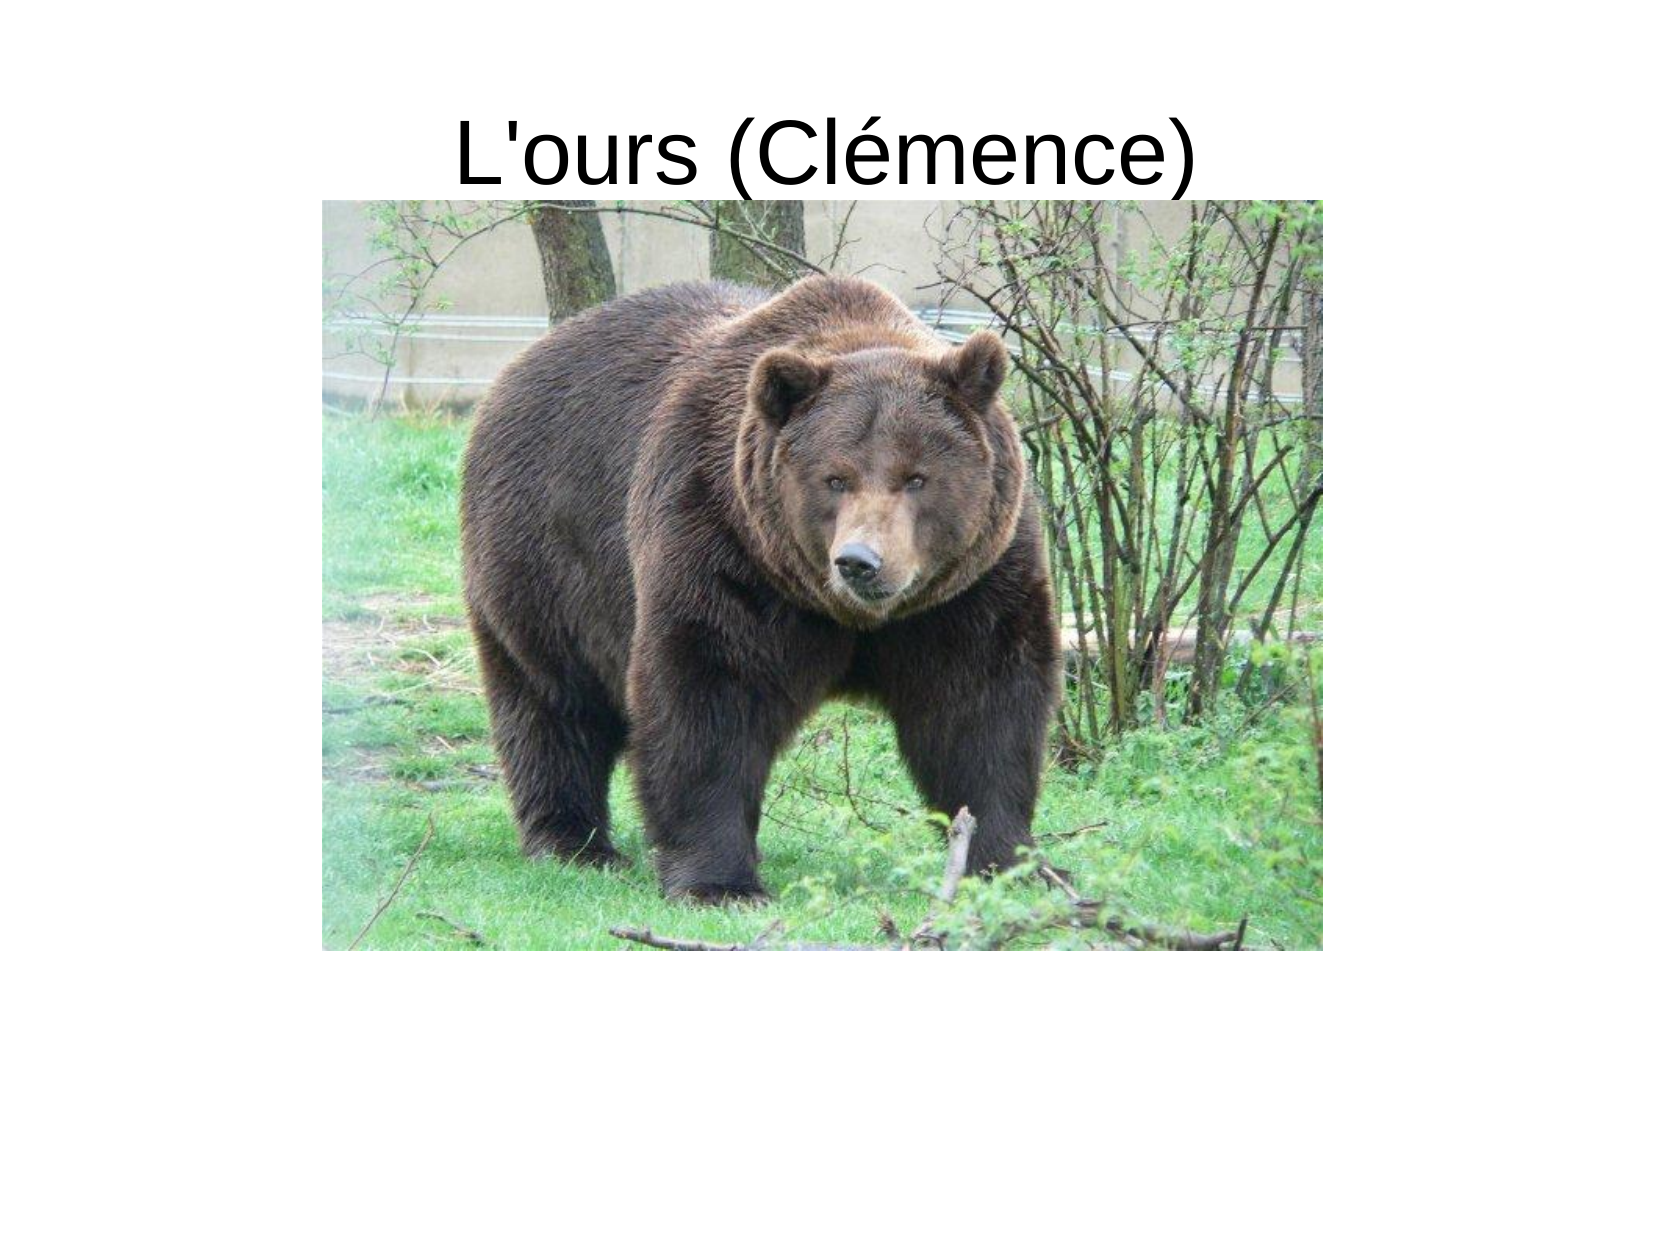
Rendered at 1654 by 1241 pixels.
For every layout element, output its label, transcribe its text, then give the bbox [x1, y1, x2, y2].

picture [322, 200, 1323, 951]
title L'ours (Clémence) [82, 49, 1571, 257]
